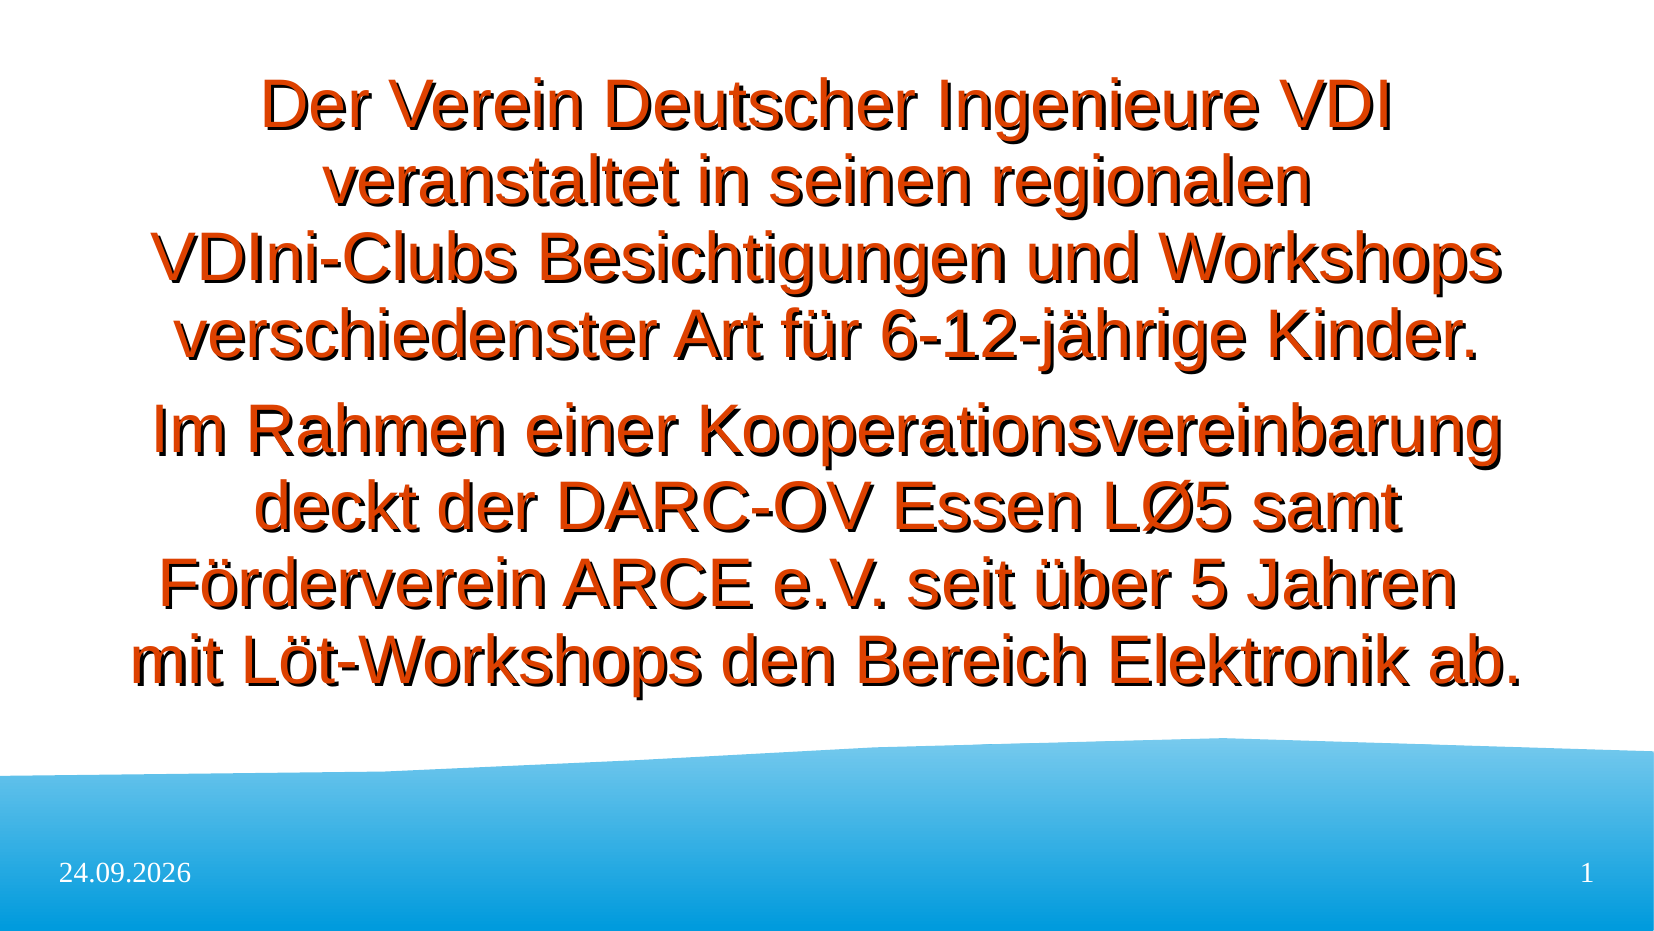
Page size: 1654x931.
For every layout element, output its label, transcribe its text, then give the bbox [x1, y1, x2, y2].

title Der Verein Deutscher Ingenieure VDI veranstaltet in seinen regionalen VDIni-Clubs Besichtigungen und Workshops verschiedenster Art für 6-12-jährige Kinder. Im Rahmen einer Kooperationsvereinbarung deckt der DARC-OV Essen LØ5 samt Förderverein ARCE e.V. seit über 5 Jahren mit Löt-Workshops den Bereich Elektronik ab. [88, 0, 1565, 775]
